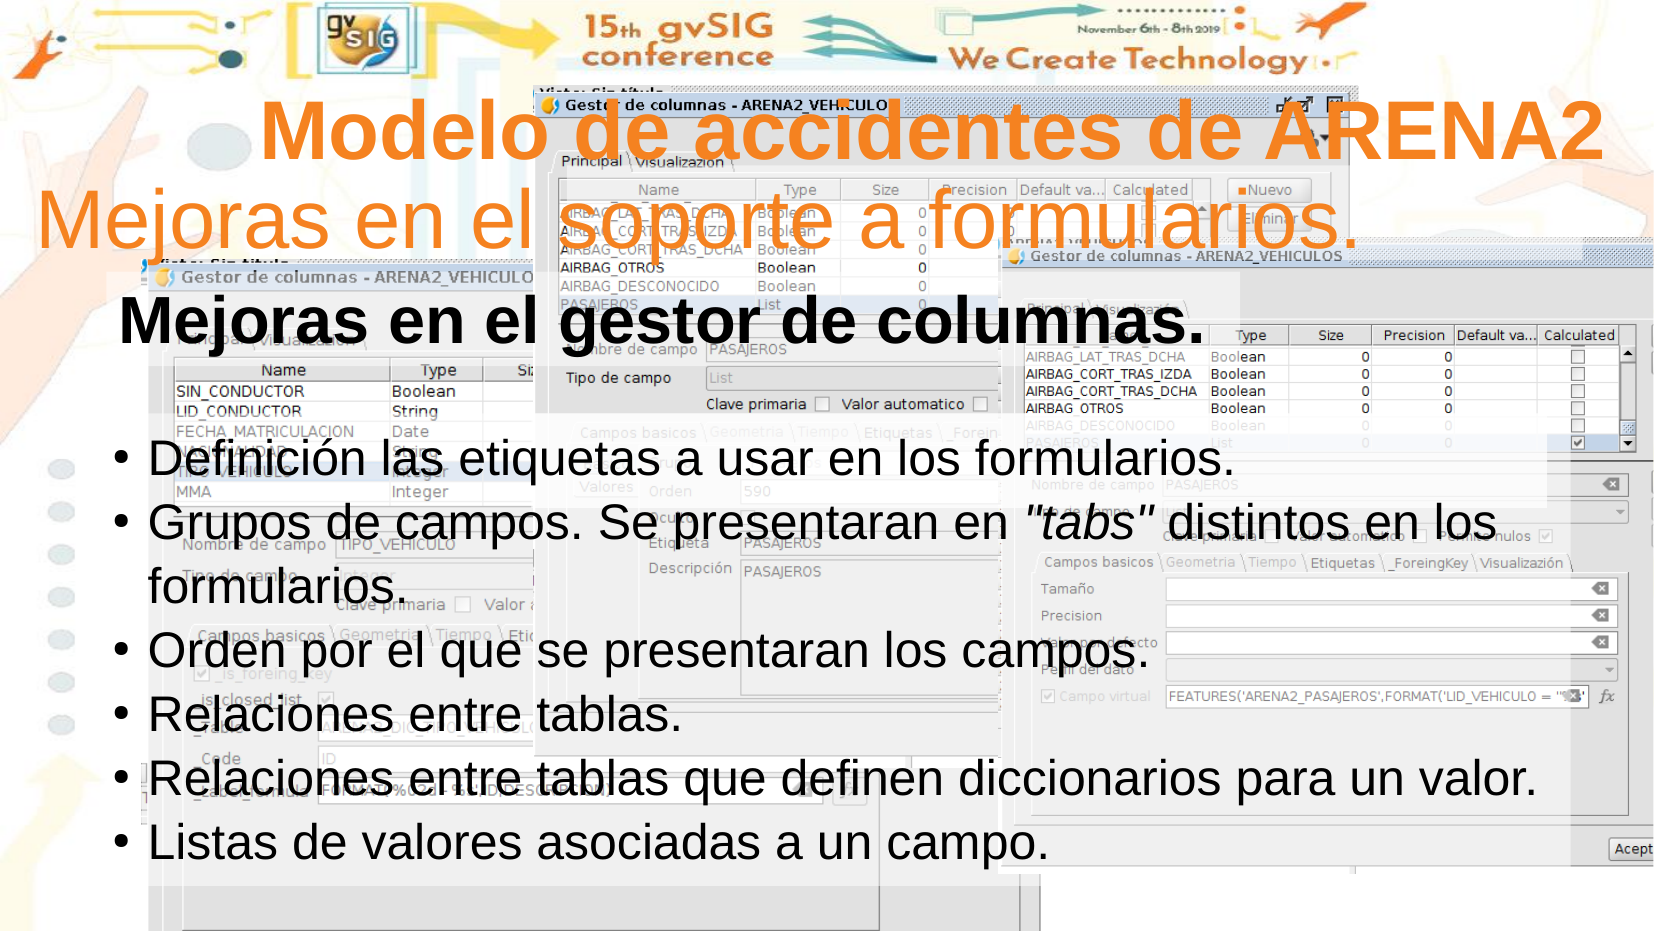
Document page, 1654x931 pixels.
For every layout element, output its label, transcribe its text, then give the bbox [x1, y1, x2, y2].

title Mejoras en el soporte a formularios. [35, 166, 1616, 272]
picture [0, 0, 1654, 931]
subtitle Mejoras en el gestor de columnas. Definición las etiquetas a usar en los formularios. Grupos de campos. Se presentaran en "tabs" distintos en los formularios. Orden por el que se presentaran los campos. Relaciones entre tablas. Relaciones entre tablas que definen diccionarios para un valor. Listas de valores asociadas a un campo. [82, 272, 1571, 898]
title Modelo de accidentes de ARENA2 [47, 84, 1607, 166]
